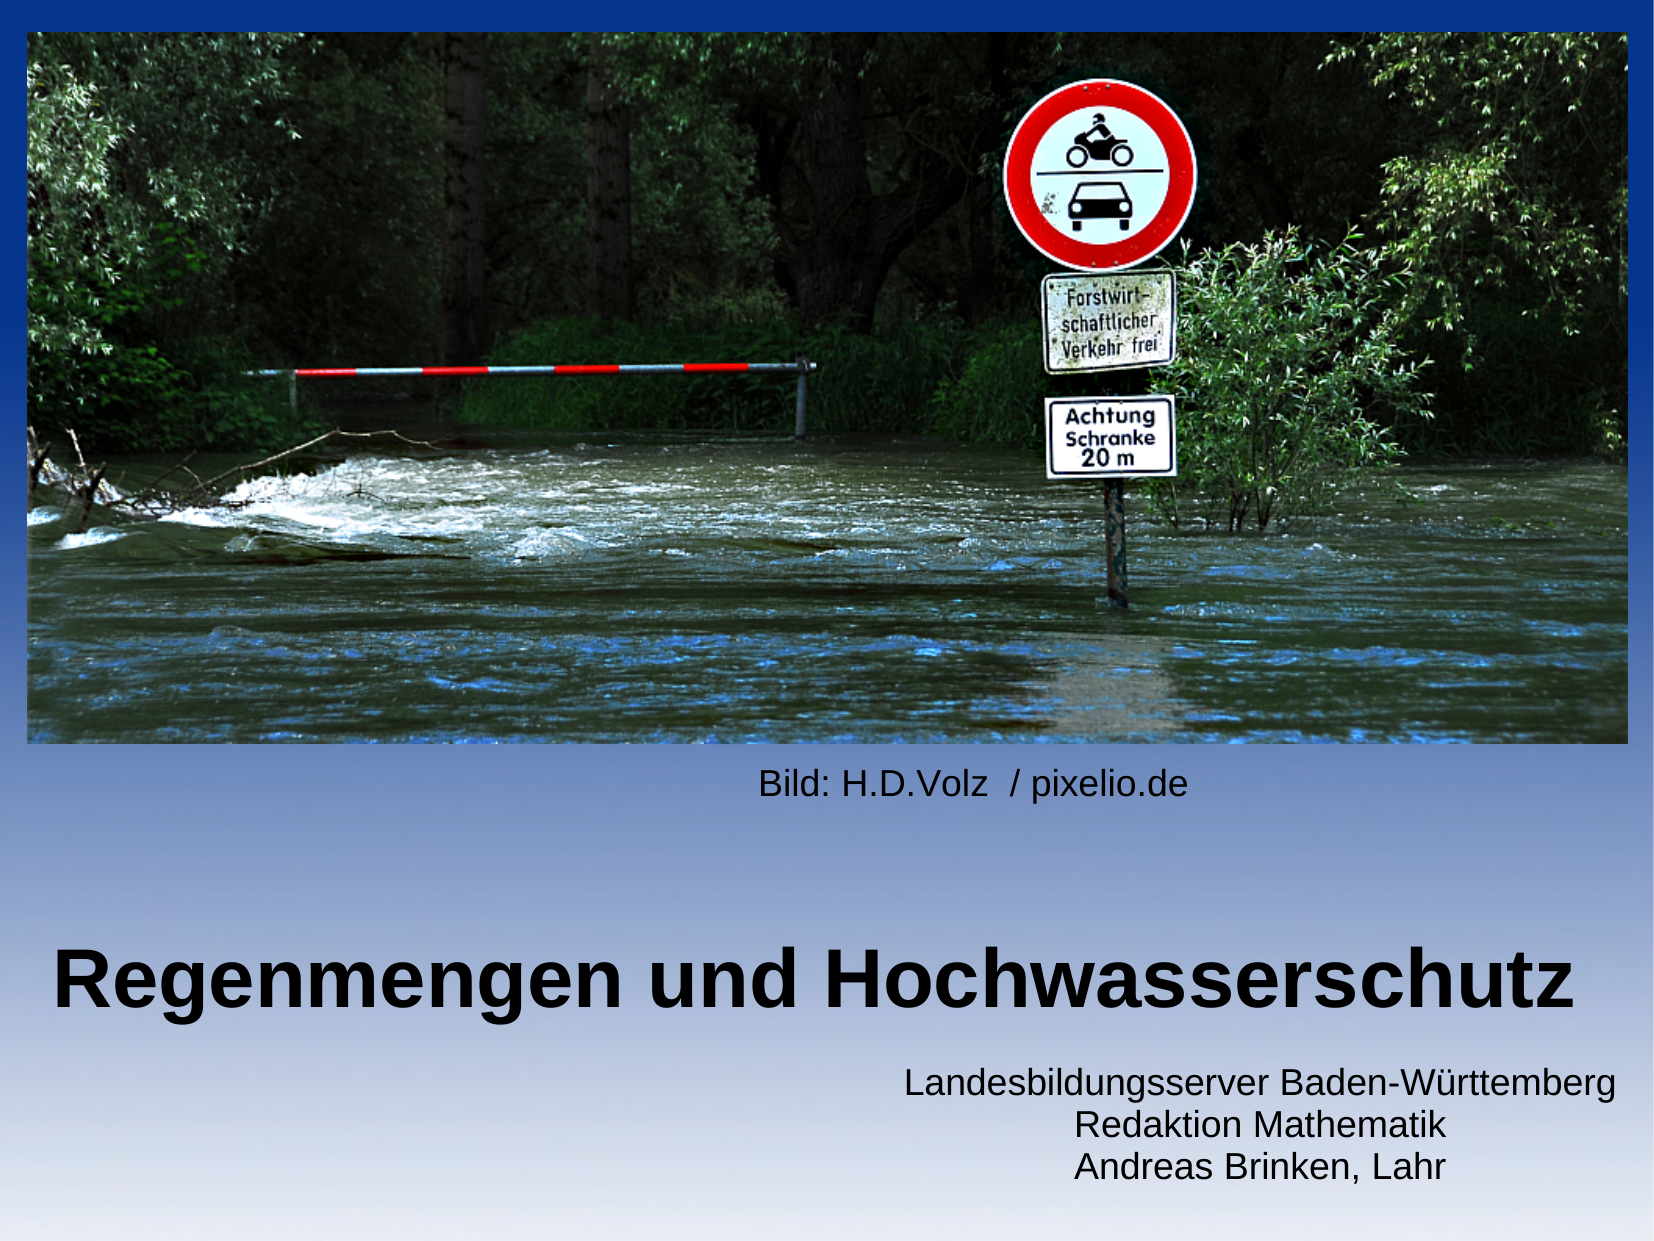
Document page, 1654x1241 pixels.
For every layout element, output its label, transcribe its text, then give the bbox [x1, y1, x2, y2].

text_box Bild: H.D.Volz / pixelio.de [743, 760, 1584, 807]
picture [0, 0, 1654, 1241]
title Regenmengen und Hochwasserschutz [52, 908, 1644, 1049]
